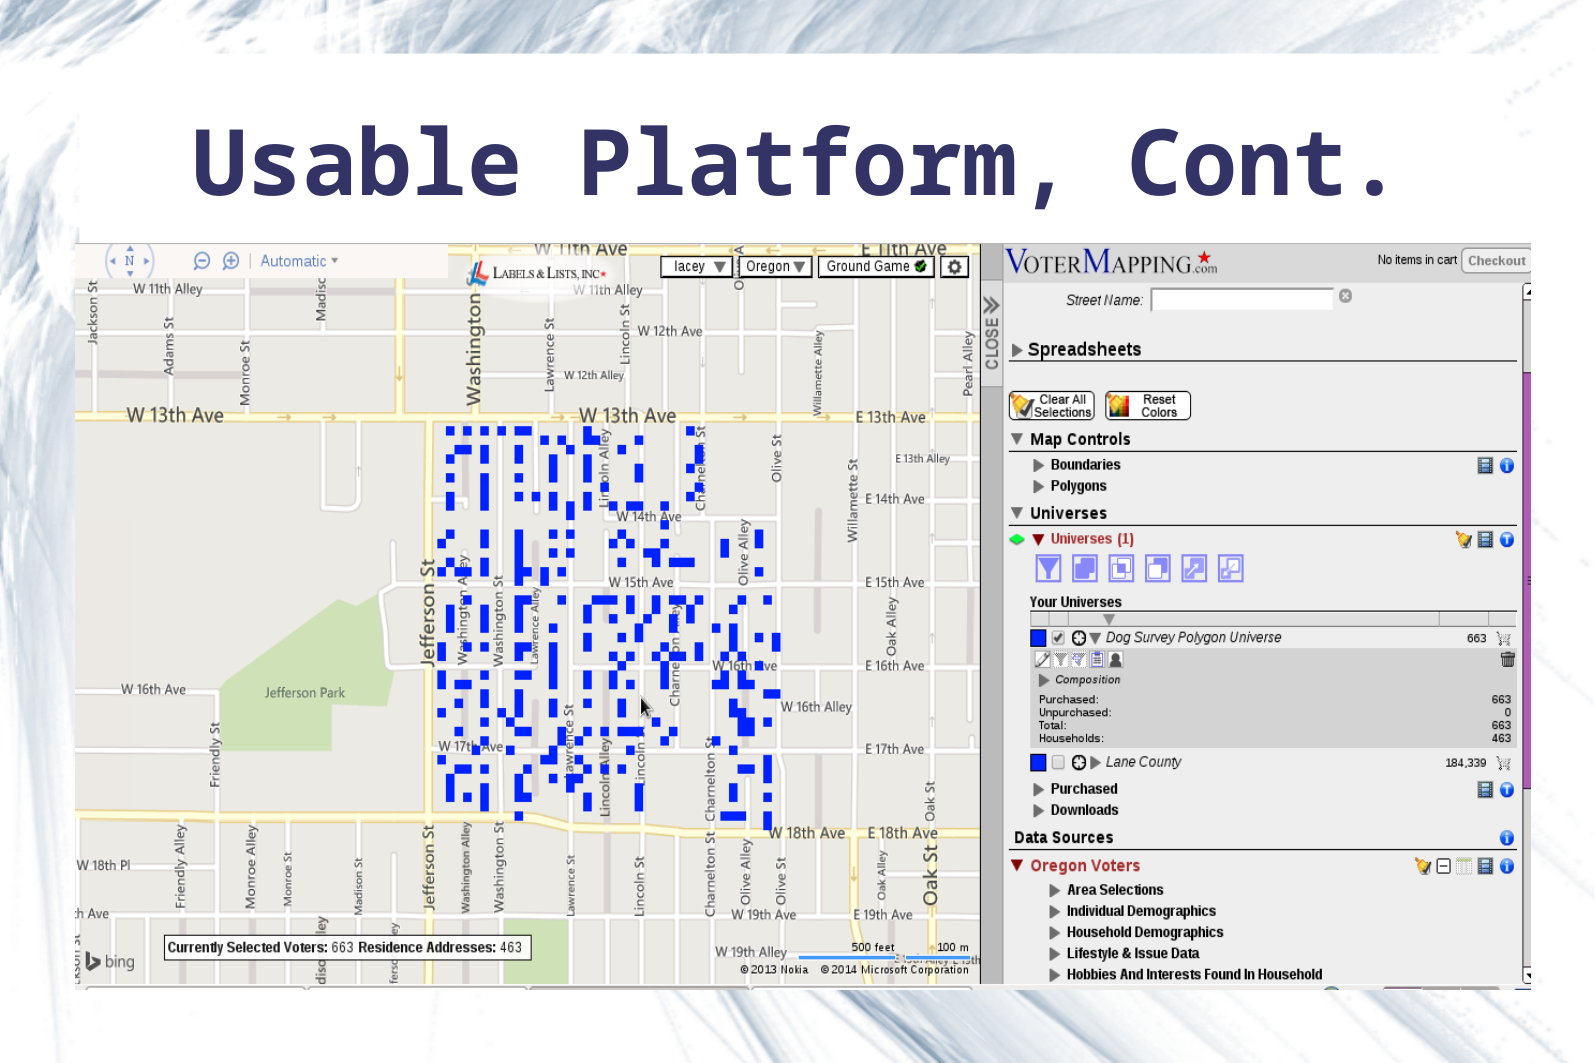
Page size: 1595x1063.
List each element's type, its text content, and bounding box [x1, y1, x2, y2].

title Usable Platform, Cont. [79, 62, 1515, 243]
picture [0, 0, 1595, 1063]
